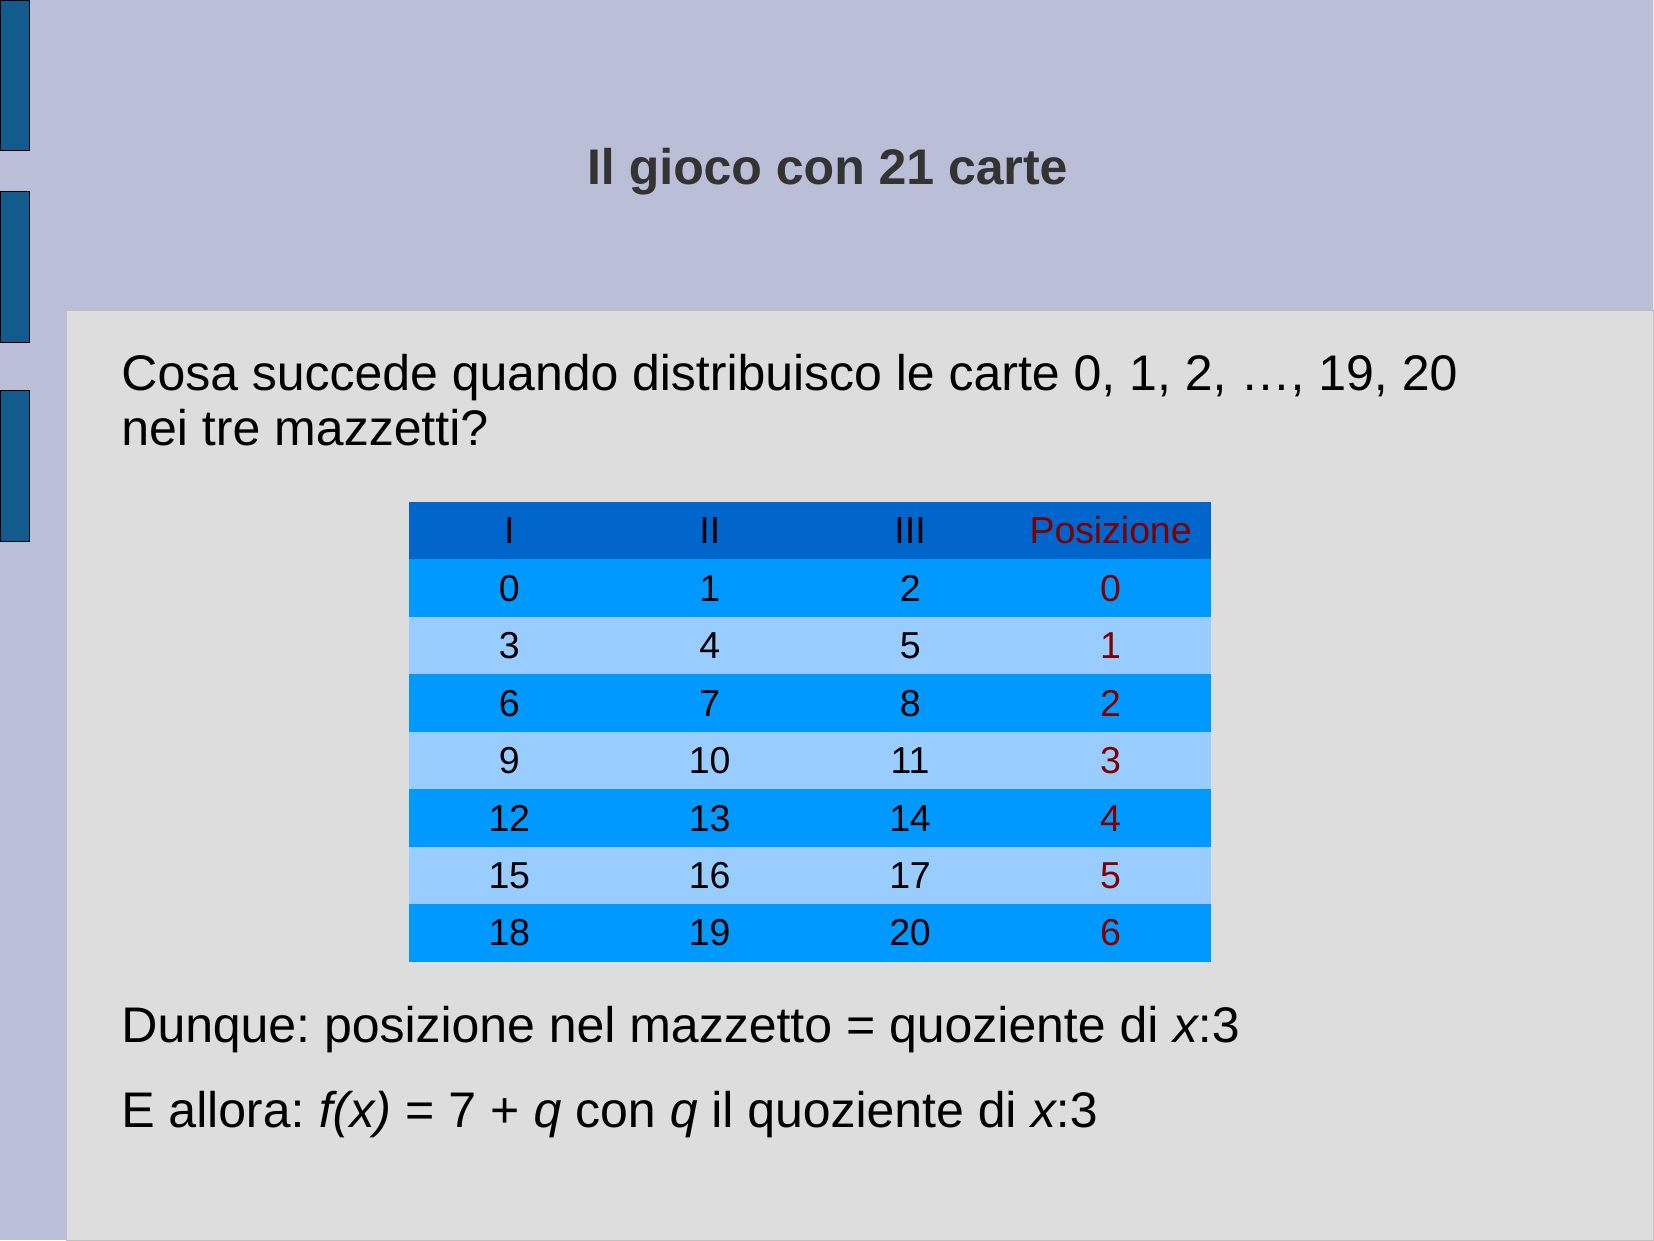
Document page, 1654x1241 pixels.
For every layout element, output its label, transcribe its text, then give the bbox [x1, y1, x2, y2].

table_cell 3 [1010, 732, 1211, 789]
table_cell 18 [409, 904, 610, 962]
table_cell 4 [610, 617, 810, 674]
table_header Posizione [1010, 502, 1211, 559]
table_cell 3 [409, 617, 610, 674]
table_cell 6 [409, 674, 610, 732]
table_cell 12 [409, 789, 610, 847]
table_cell 1 [610, 559, 810, 617]
table_cell 2 [810, 559, 1010, 617]
table_cell 9 [409, 732, 610, 789]
table_cell 16 [610, 847, 810, 904]
table_cell 20 [810, 904, 1010, 962]
table_cell 15 [409, 847, 610, 904]
table_cell 0 [409, 559, 610, 617]
table_cell 4 [1010, 789, 1211, 847]
table_cell 8 [810, 674, 1010, 732]
list Cosa succede quando distribuisco le carte 0, 1, 2, …, 19, 20 nei tre mazzetti? Dunque: posizione nel mazzetto = quoziente di x:3 E allora: f(x) = 7 + q con q il quoziente di x:3 [121, 344, 1534, 1224]
table_cell 2 [1010, 674, 1211, 732]
table_cell 7 [610, 674, 810, 732]
table_cell 14 [810, 789, 1010, 847]
table_cell 6 [1010, 904, 1211, 962]
table_cell 5 [810, 617, 1010, 674]
table_cell 11 [810, 732, 1010, 789]
table_cell 10 [610, 732, 810, 789]
table_cell 0 [1010, 559, 1211, 617]
table_cell 19 [610, 904, 810, 962]
table_header II [610, 502, 810, 559]
table_cell 5 [1010, 847, 1211, 904]
title Il gioco con 21 carte [121, 91, 1534, 299]
table_header III [810, 502, 1010, 559]
table_cell 1 [1010, 617, 1211, 674]
table_cell 13 [610, 789, 810, 847]
table_cell 17 [810, 847, 1010, 904]
table_header I [409, 502, 610, 559]
